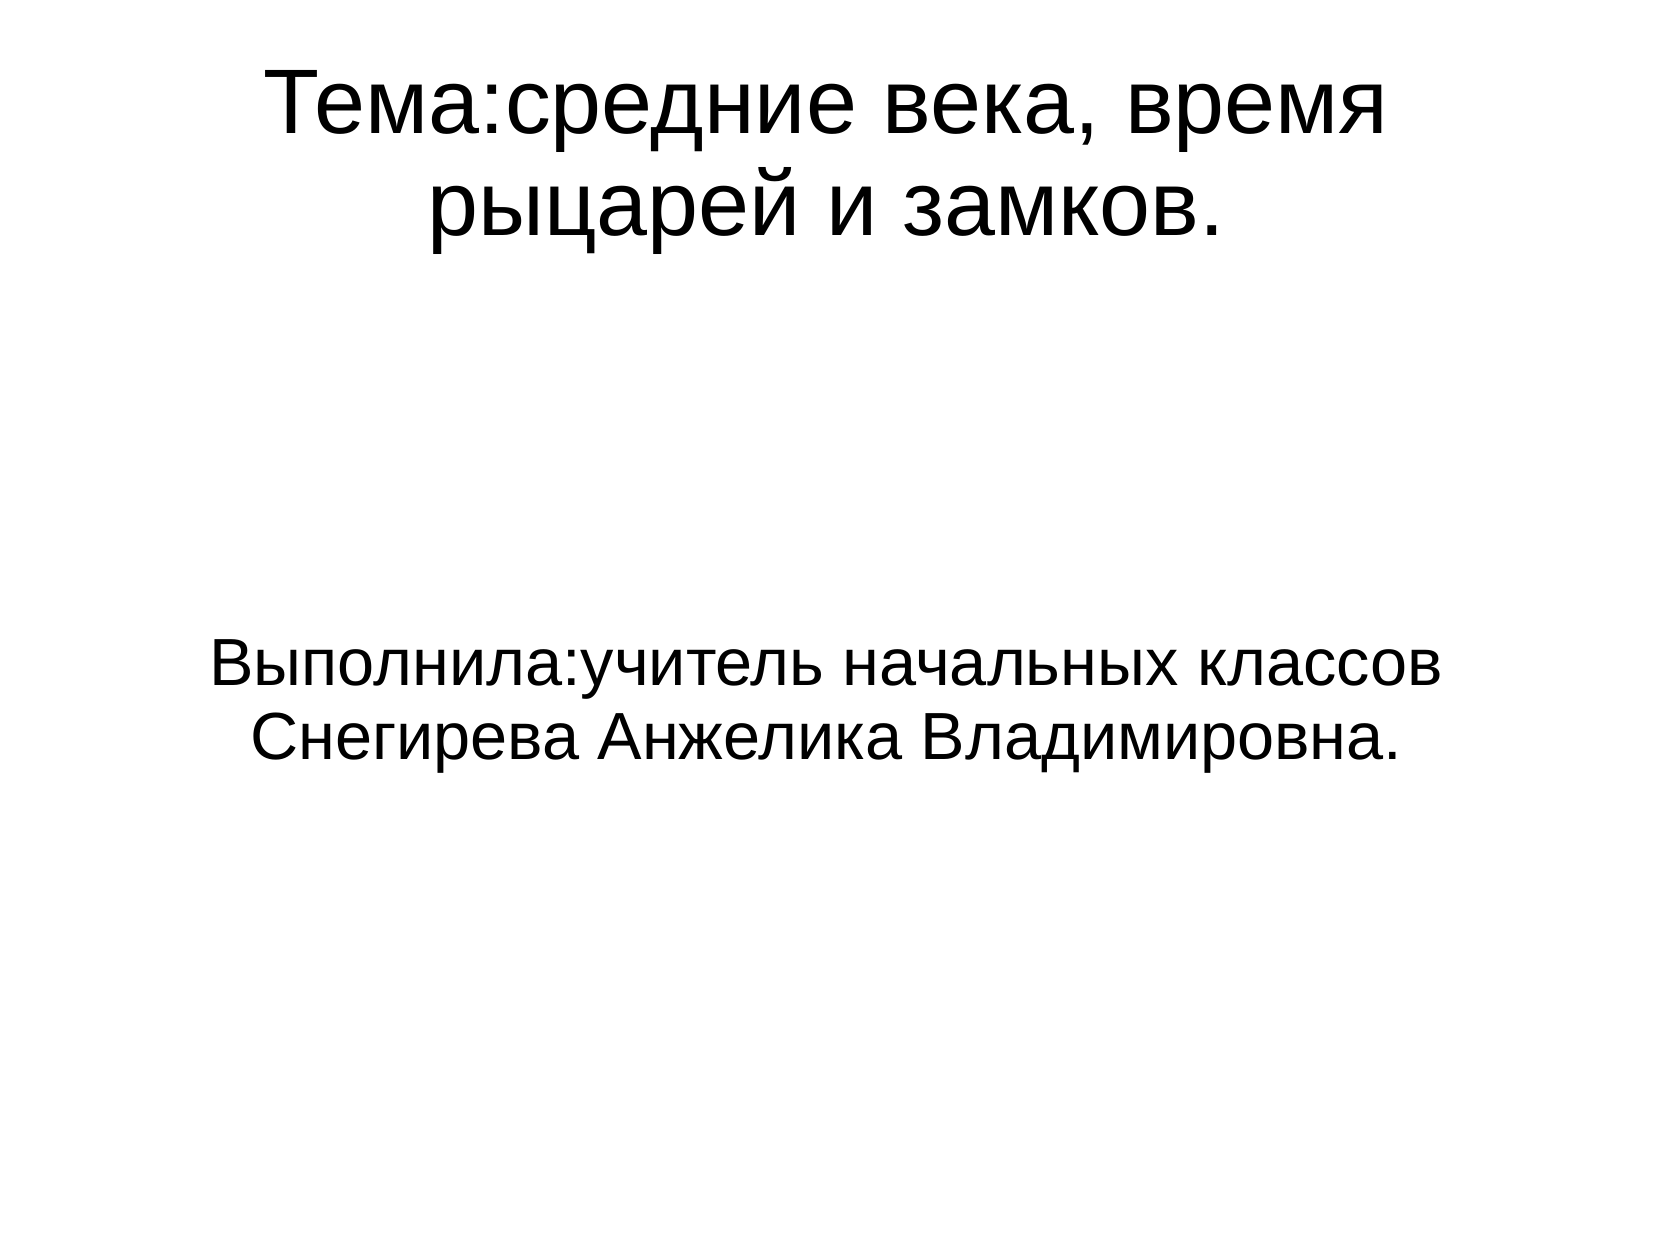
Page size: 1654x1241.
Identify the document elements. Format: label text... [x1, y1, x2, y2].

title Тема:средние века, время рыцарей и замков. [82, 50, 1571, 256]
subtitle Выполнила:учитель начальных классов Снегирева Анжелика Владимировна. [82, 297, 1571, 1102]
